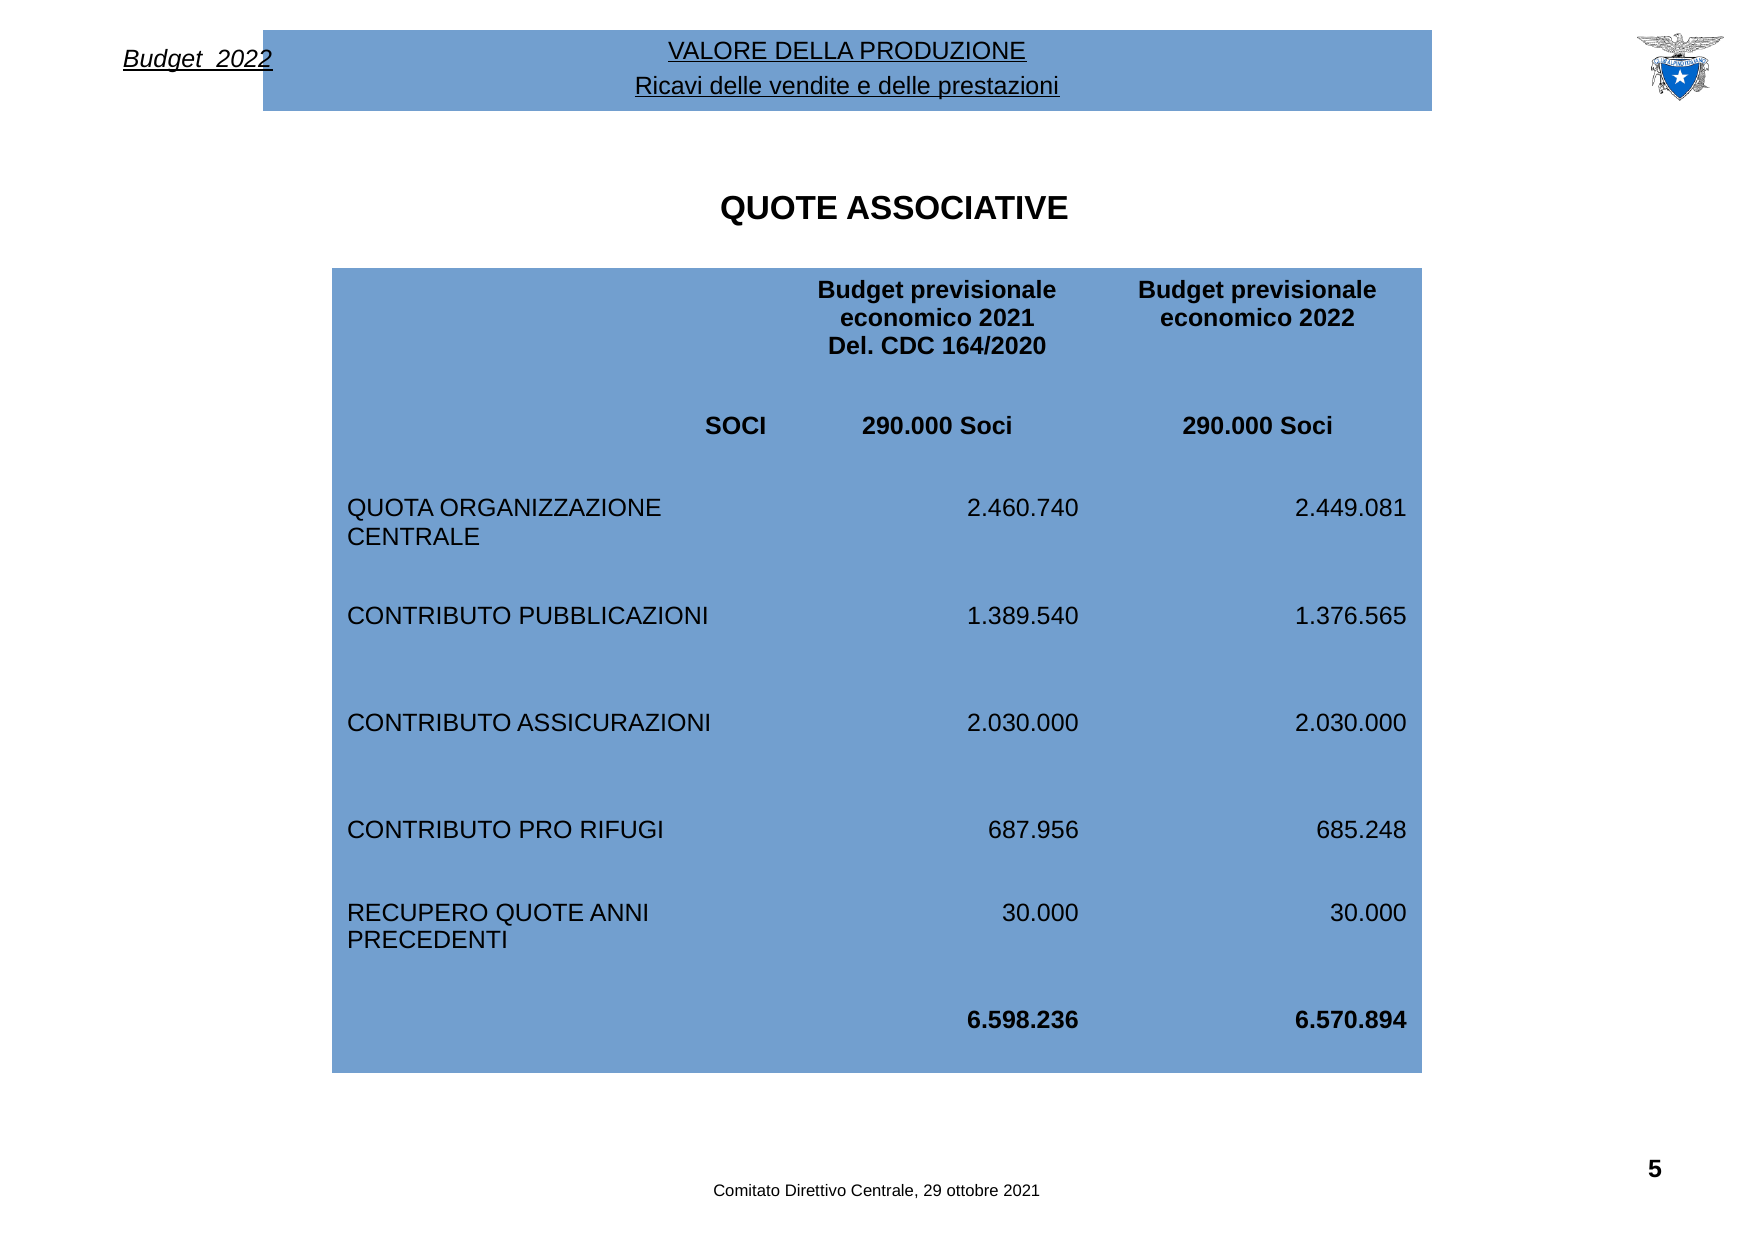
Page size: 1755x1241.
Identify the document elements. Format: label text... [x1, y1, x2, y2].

text_box Budget 2022 [50, 35, 346, 82]
table_cell 30.000 [781, 891, 1094, 998]
table_cell 2.030.000 [1094, 701, 1422, 809]
table_cell 2.460.740 [781, 487, 1094, 594]
table_cell 685.248 [1094, 809, 1422, 891]
table_header Budget previsionale economico 2021 Del. CDC 164/2020 [781, 268, 1094, 405]
text_box QUOTE ASSOCIATIVE [404, 178, 1385, 234]
table_cell 30.000 [1094, 891, 1422, 998]
table_cell 290.000 Soci [1094, 405, 1422, 487]
picture [1633, 29, 1728, 108]
text_box 5 [1633, 1145, 1681, 1191]
table_cell CONTRIBUTO PUBBLICAZIONI [332, 594, 781, 701]
table_header Budget previsionale economico 2022 [1094, 268, 1422, 405]
table_cell 687.956 [781, 809, 1094, 891]
table_cell CONTRIBUTO PRO RIFUGI [332, 809, 781, 891]
table_cell [332, 998, 781, 1073]
table_cell 2.449.081 [1094, 487, 1422, 594]
table_cell RECUPERO QUOTE ANNI PRECEDENTI [332, 891, 781, 998]
table_cell QUOTA ORGANIZZAZIONE CENTRALE [332, 487, 781, 594]
table_cell 2.030.000 [781, 701, 1094, 809]
table_header VALORE DELLA PRODUZIONE Ricavi delle vendite e delle prestazioni [263, 30, 1432, 111]
table_cell 1.376.565 [1094, 594, 1422, 701]
table_cell 6.570.894 [1094, 998, 1422, 1073]
table_cell 290.000 Soci [781, 405, 1094, 487]
table_cell SOCI [332, 405, 781, 487]
table_cell CONTRIBUTO ASSICURAZIONI [332, 701, 781, 809]
text_box Comitato Direttivo Centrale, 29 ottobre 2021 [469, 1172, 1285, 1209]
table_cell 6.598.236 [781, 998, 1094, 1073]
table_cell 1.389.540 [781, 594, 1094, 701]
table_header [332, 268, 781, 405]
